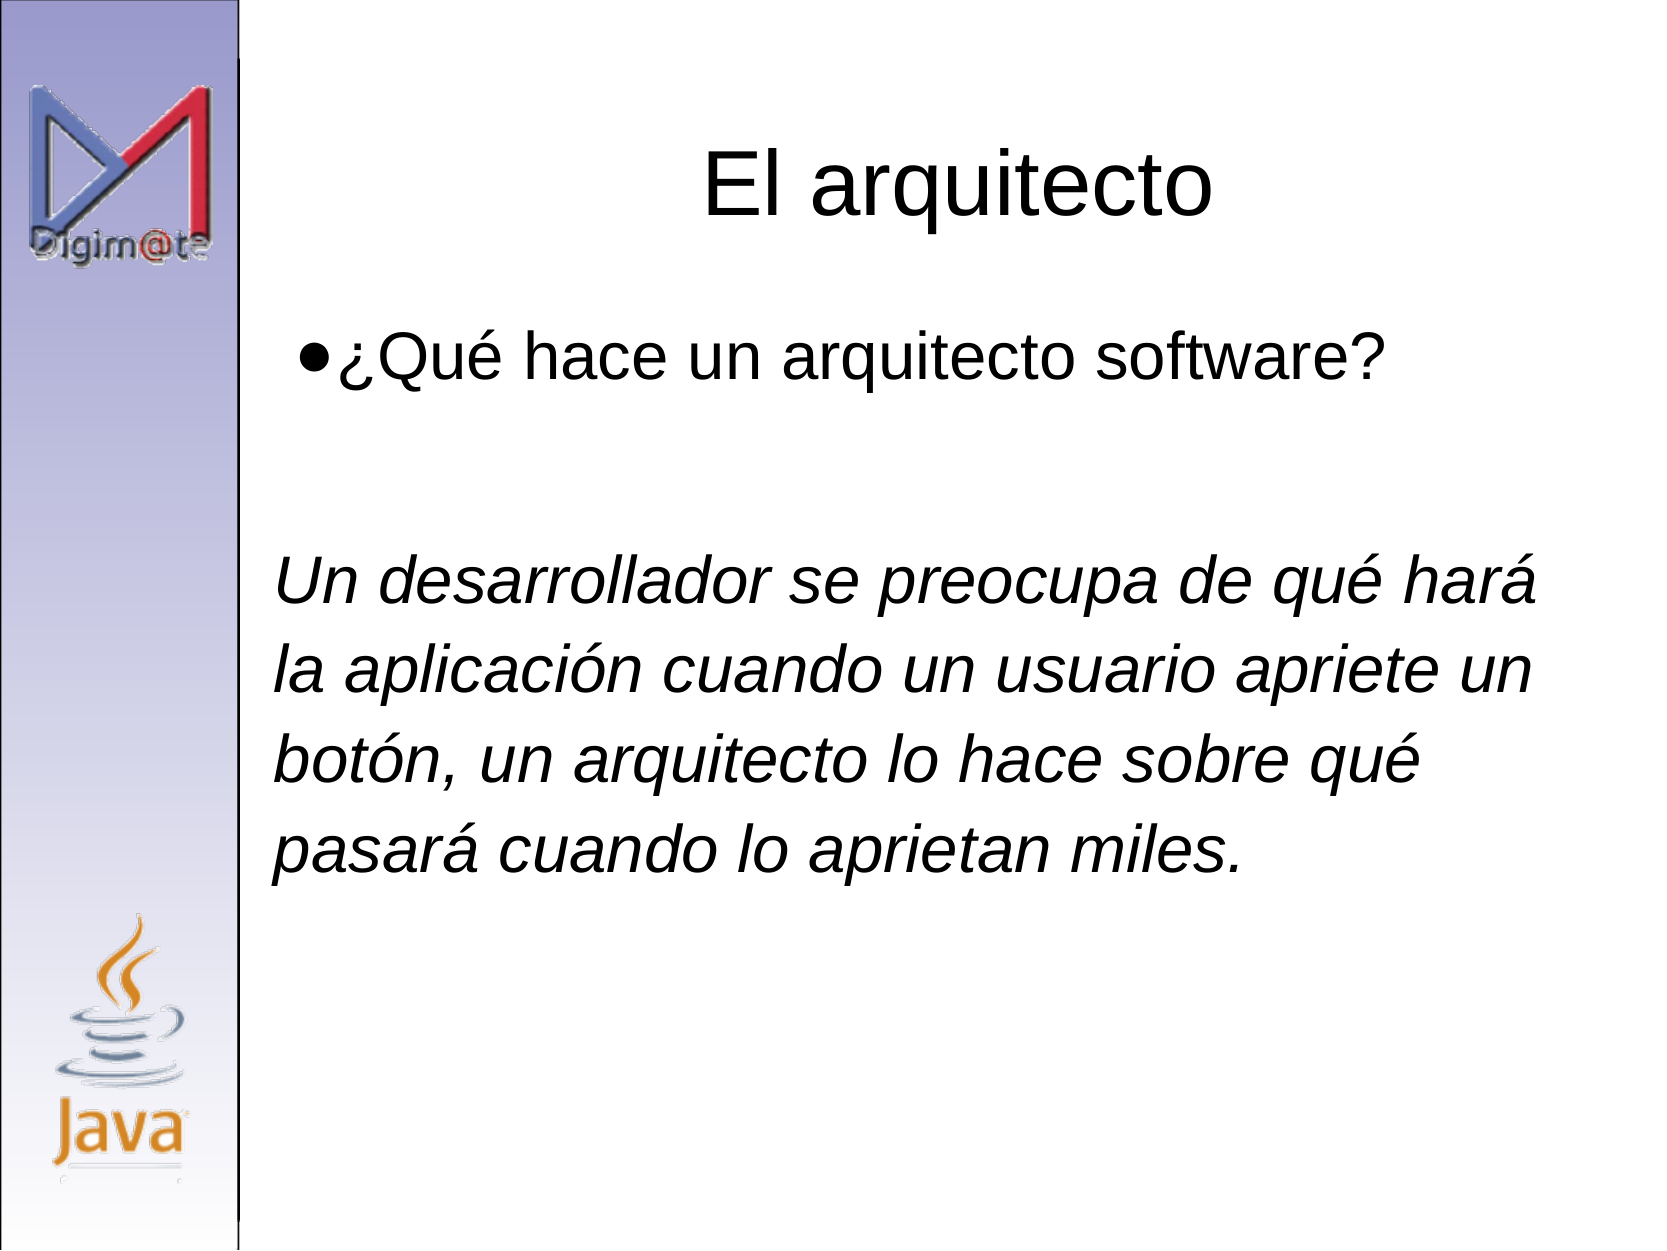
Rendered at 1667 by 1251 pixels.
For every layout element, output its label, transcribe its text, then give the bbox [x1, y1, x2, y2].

title El arquitecto [267, 65, 1650, 281]
list ¿Qué hace un arquitecto software? Un desarrollador se preocupa de qué hará la aplicación cuando un usuario apriete un botón, un arquitecto lo hace sobre qué pasará cuando lo aprietan miles. [267, 297, 1596, 1130]
picture [0, 0, 1667, 1250]
